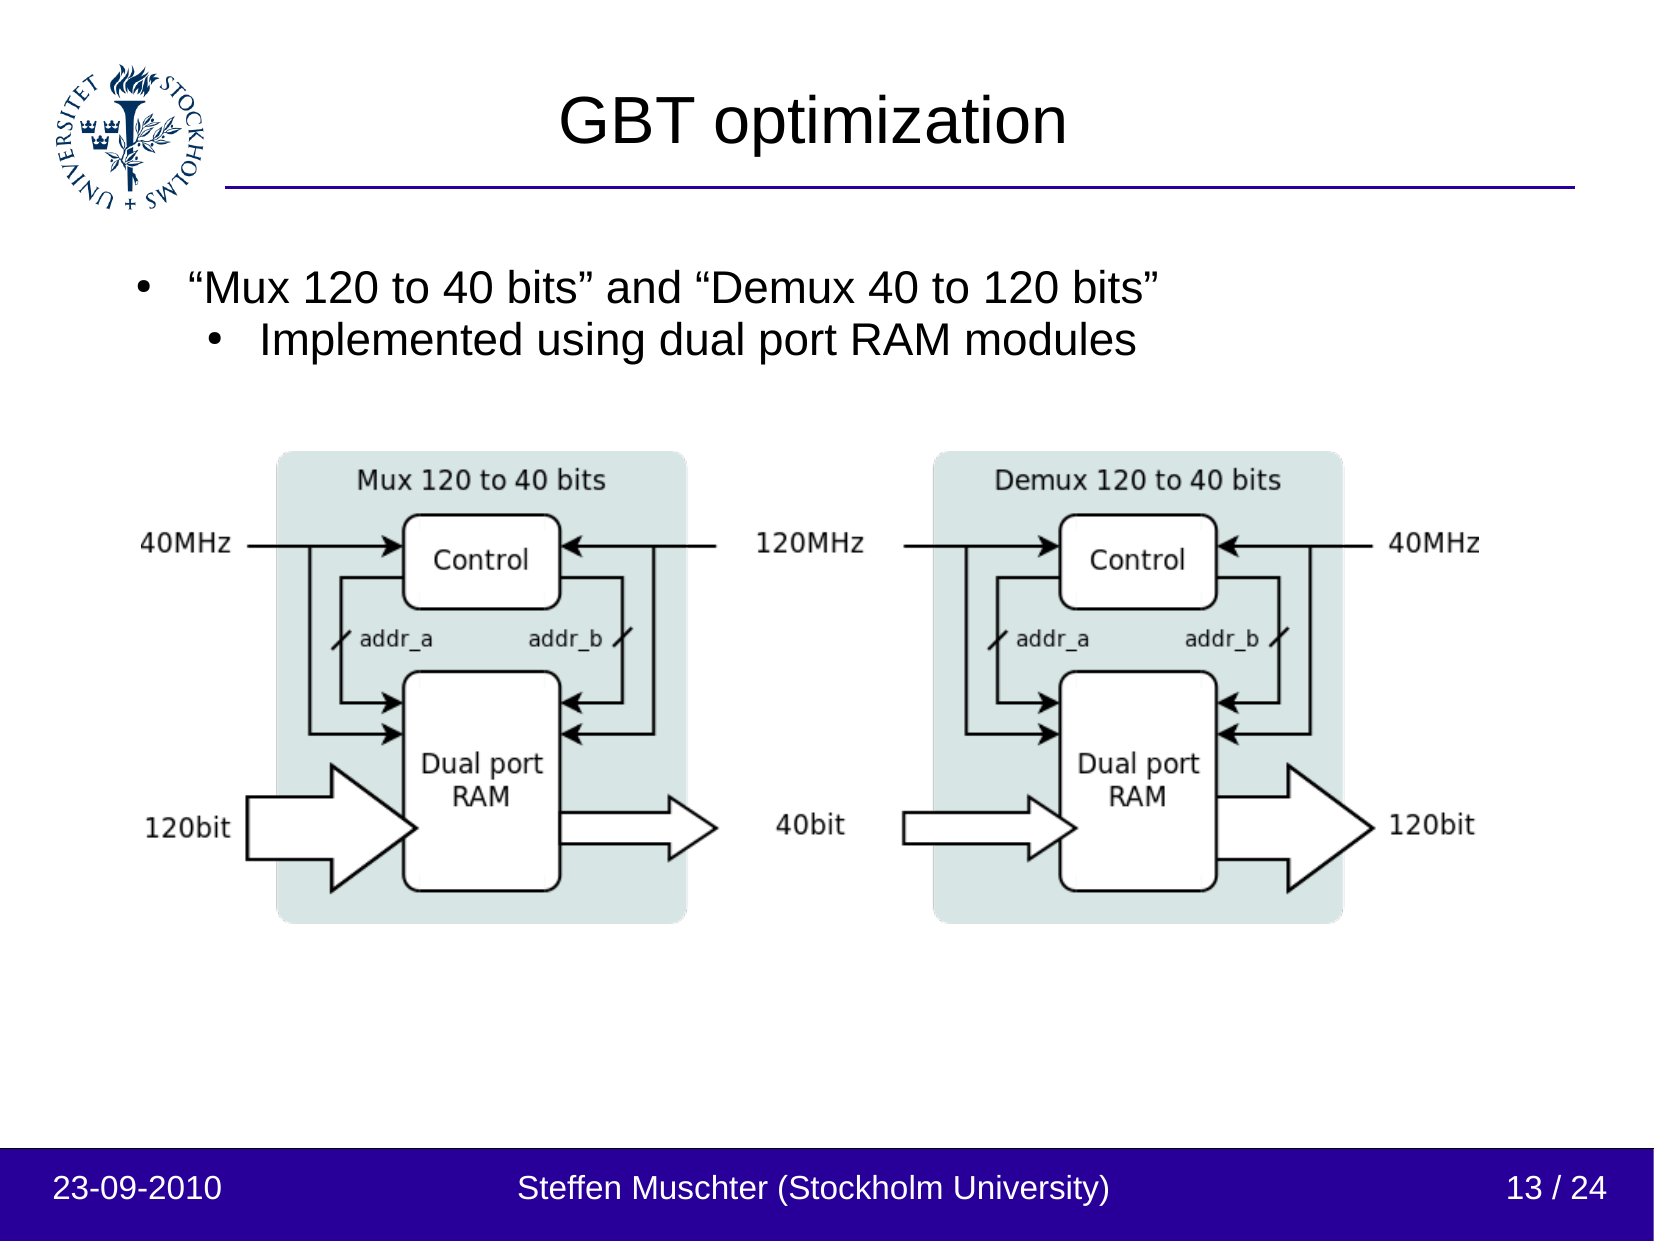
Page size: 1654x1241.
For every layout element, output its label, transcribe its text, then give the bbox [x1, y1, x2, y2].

picture [54, 64, 212, 215]
text_box 13 / 24 [1403, 1162, 1623, 1215]
text_box “Mux 120 to 40 bits” and “Demux 40 to 120 bits” Implemented using dual port RAM modules [120, 255, 1576, 373]
text_box GBT optimization [544, 75, 1085, 165]
picture [141, 451, 1479, 924]
